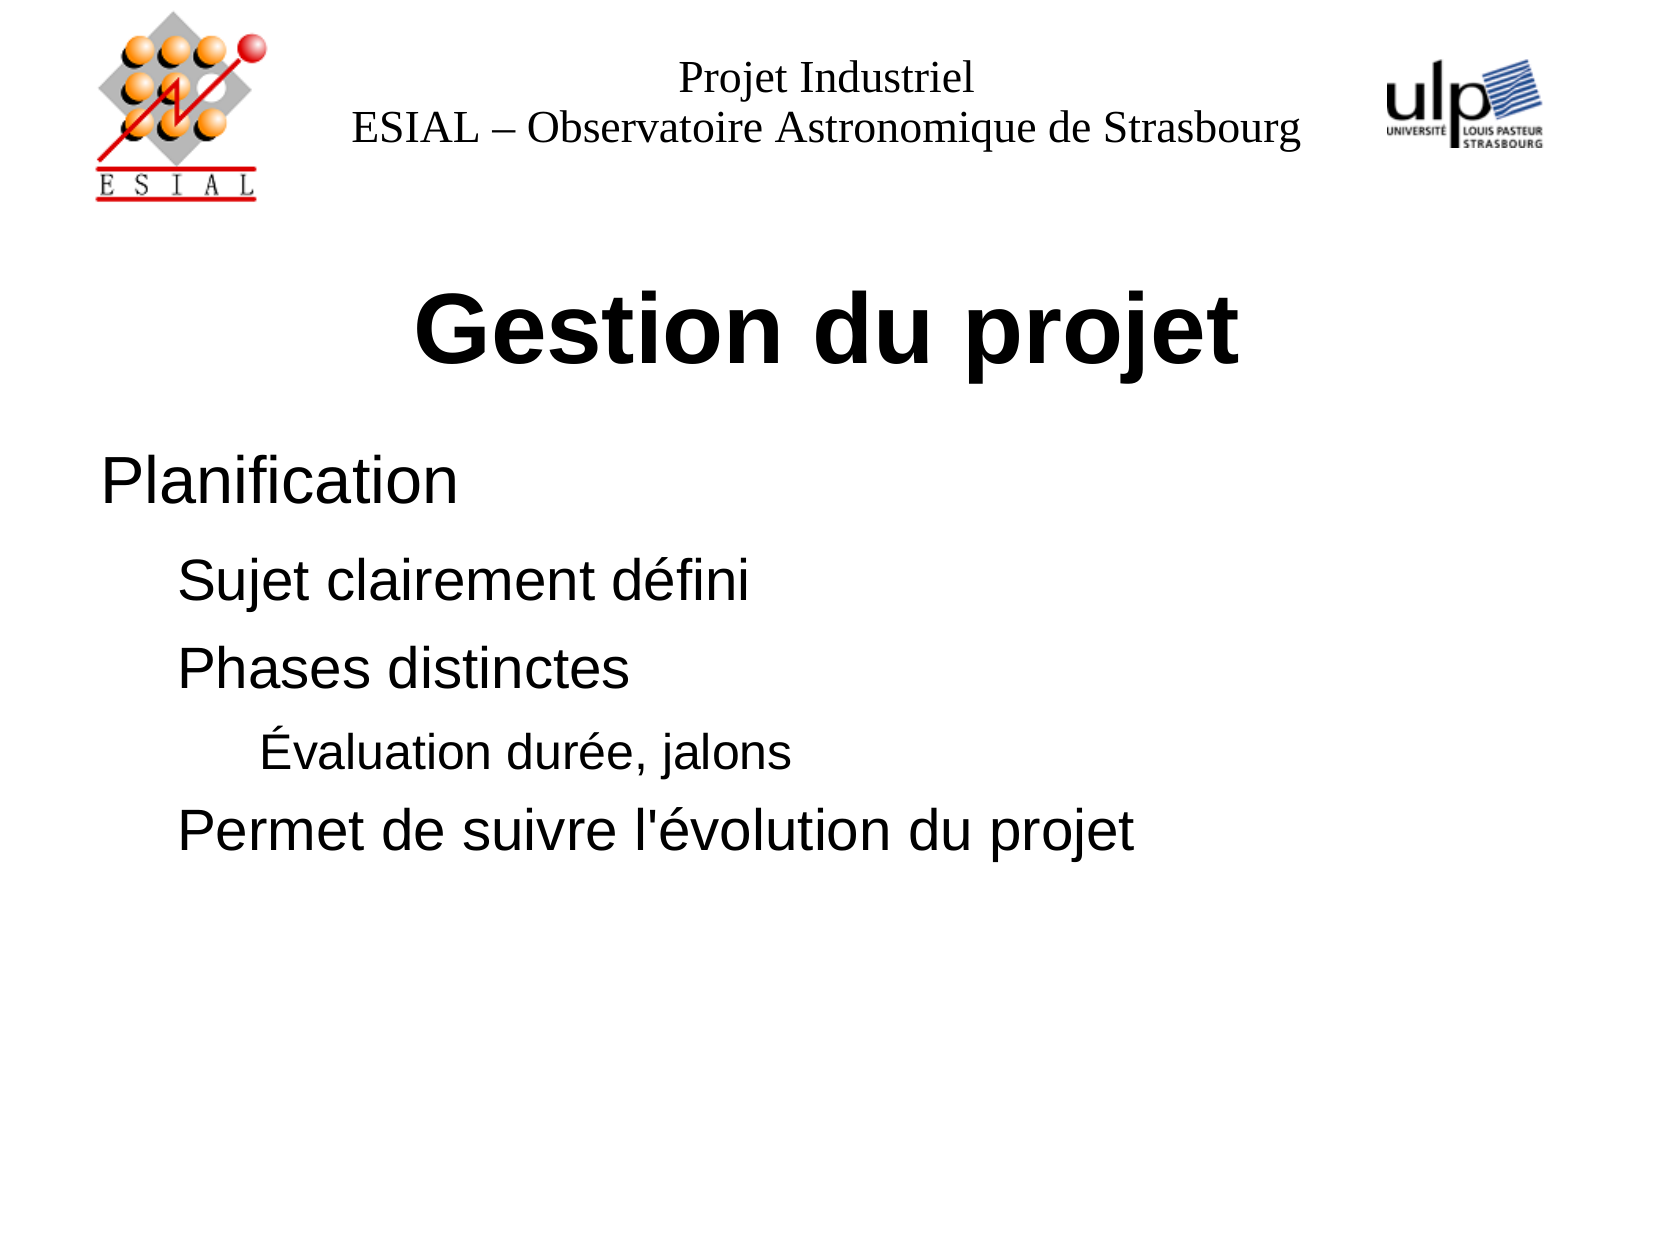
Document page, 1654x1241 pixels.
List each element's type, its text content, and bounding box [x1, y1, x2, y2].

text_box Gestion du projet [265, 265, 1388, 414]
title Projet Industriel ESIAL – Observatoire Astronomique de Strasbourg [82, 49, 1571, 257]
list Planification Sujet clairement défini Phases distinctes Évaluation durée, jalons Permet de suivre l'évolution du projet [82, 442, 1571, 1094]
picture [88, 6, 273, 49]
